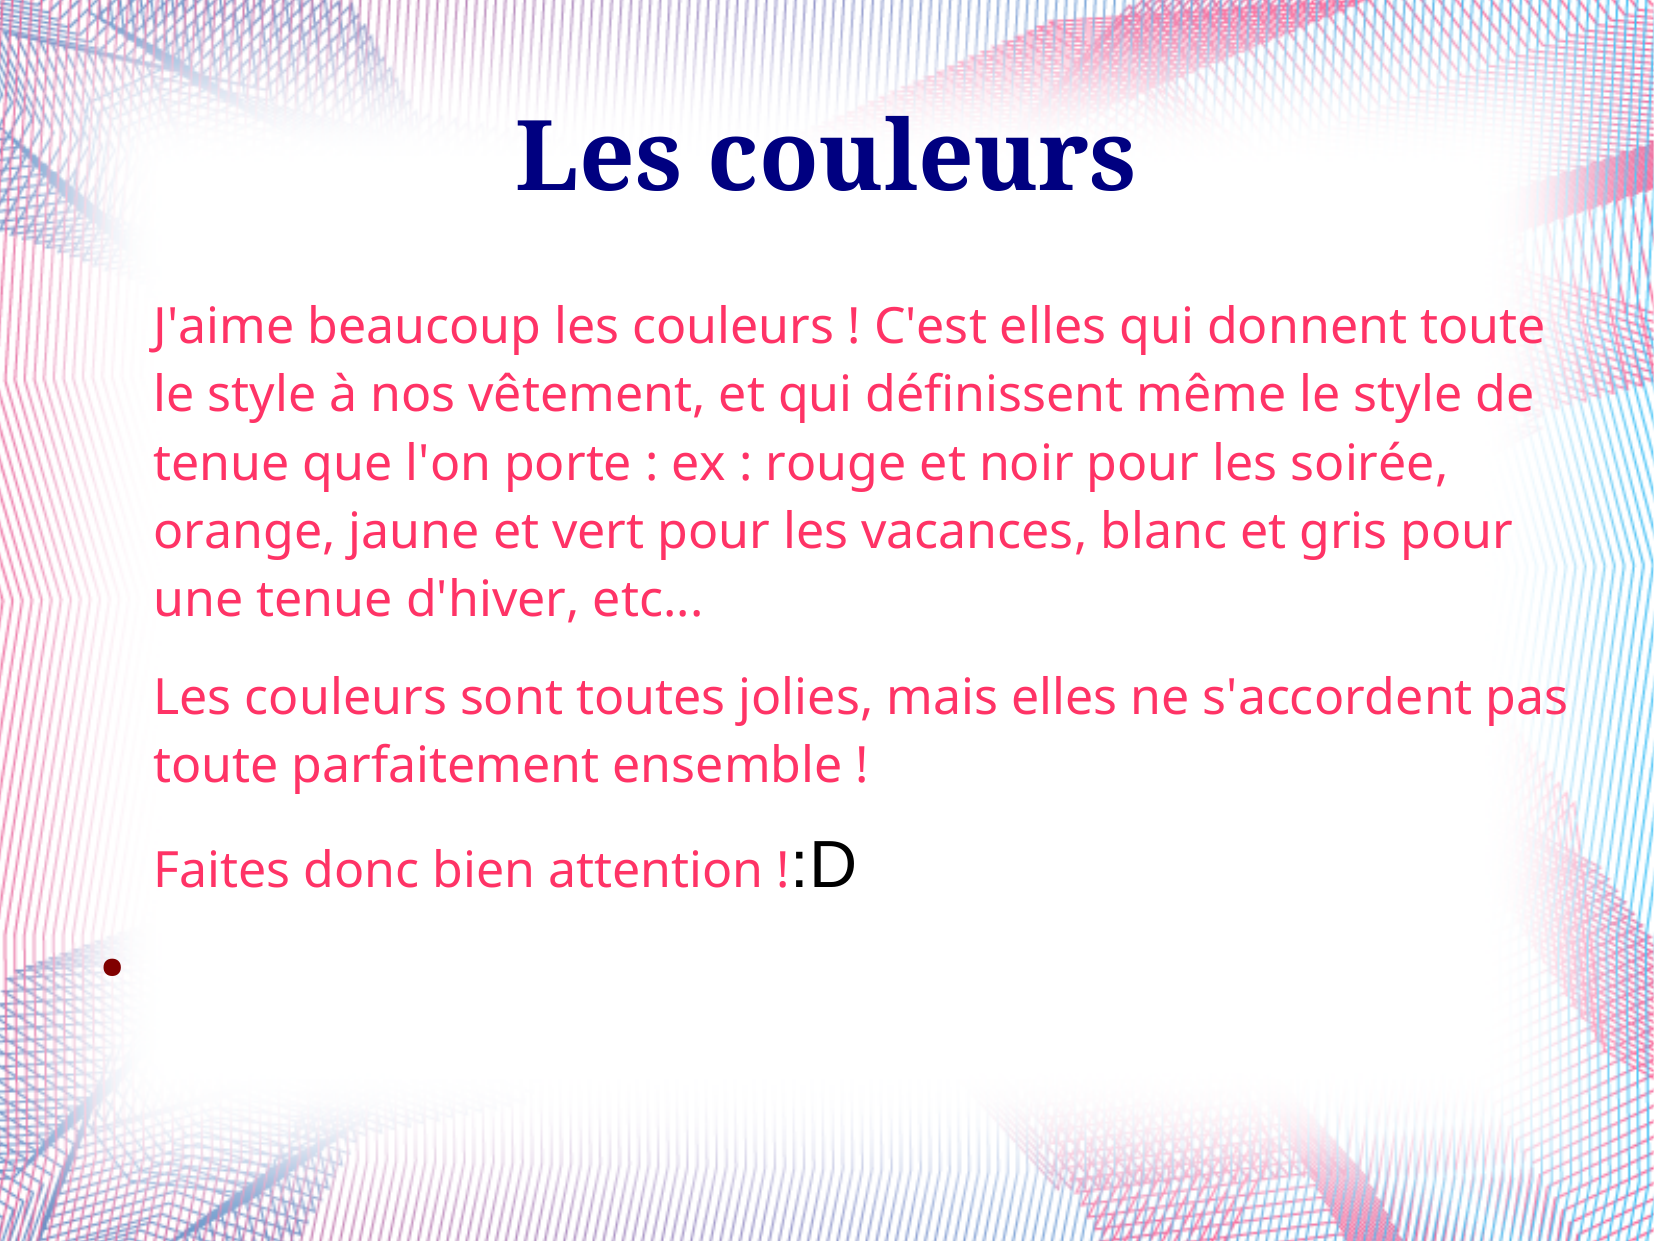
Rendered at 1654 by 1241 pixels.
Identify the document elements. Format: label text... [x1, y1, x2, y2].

picture [0, 0, 1654, 1241]
title Les couleurs [82, 49, 1571, 257]
list J'aime beaucoup les couleurs ! C'est elles qui donnent toute le style à nos vêtement, et qui définissent même le style de tenue que l'on porte : ex : rouge et noir pour les soirée, orange, jaune et vert pour les vacances, blanc et gris pour une tenue d'hiver, etc... Les couleurs sont toutes jolies, mais elles ne s'accordent pas toute parfaitement ensemble ! Faites donc bien attention !:D [82, 290, 1571, 1173]
